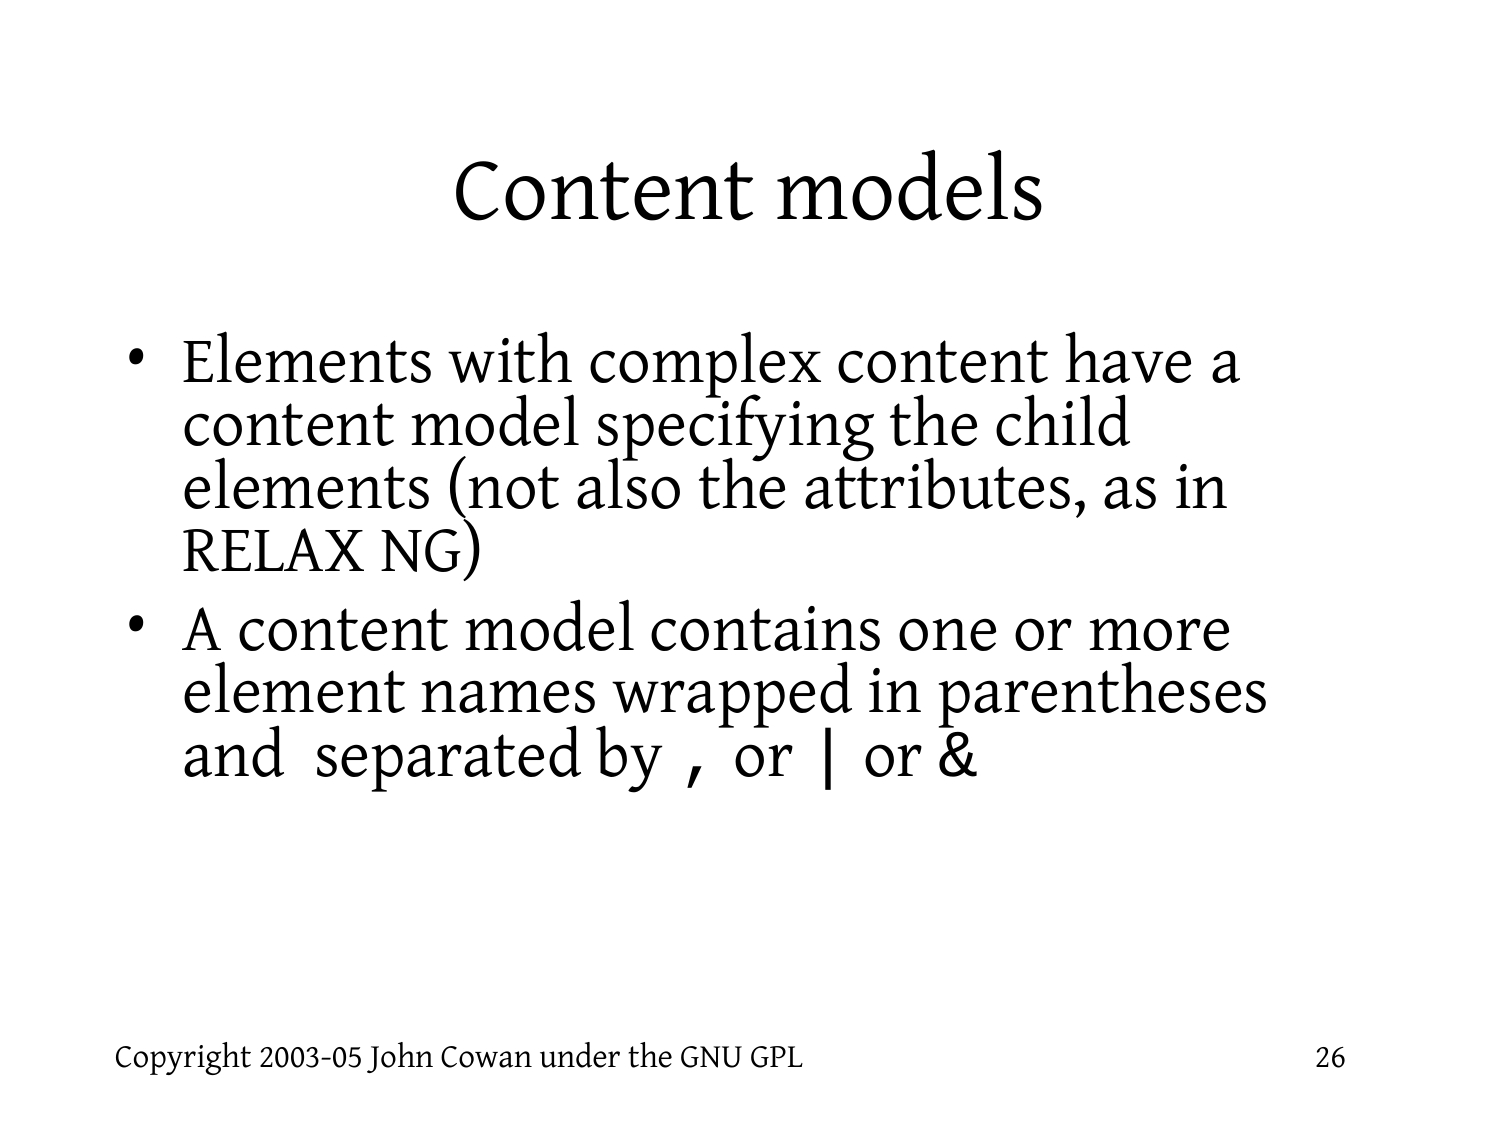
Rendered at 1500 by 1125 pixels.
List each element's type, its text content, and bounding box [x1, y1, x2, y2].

title Content models [112, 99, 1388, 288]
list Elements with complex content have a content model specifying the child elements (not also the attributes, as in RELAX NG) A content model contains one or more element names wrapped in parentheses and separated by , or | or & [112, 324, 1388, 1031]
